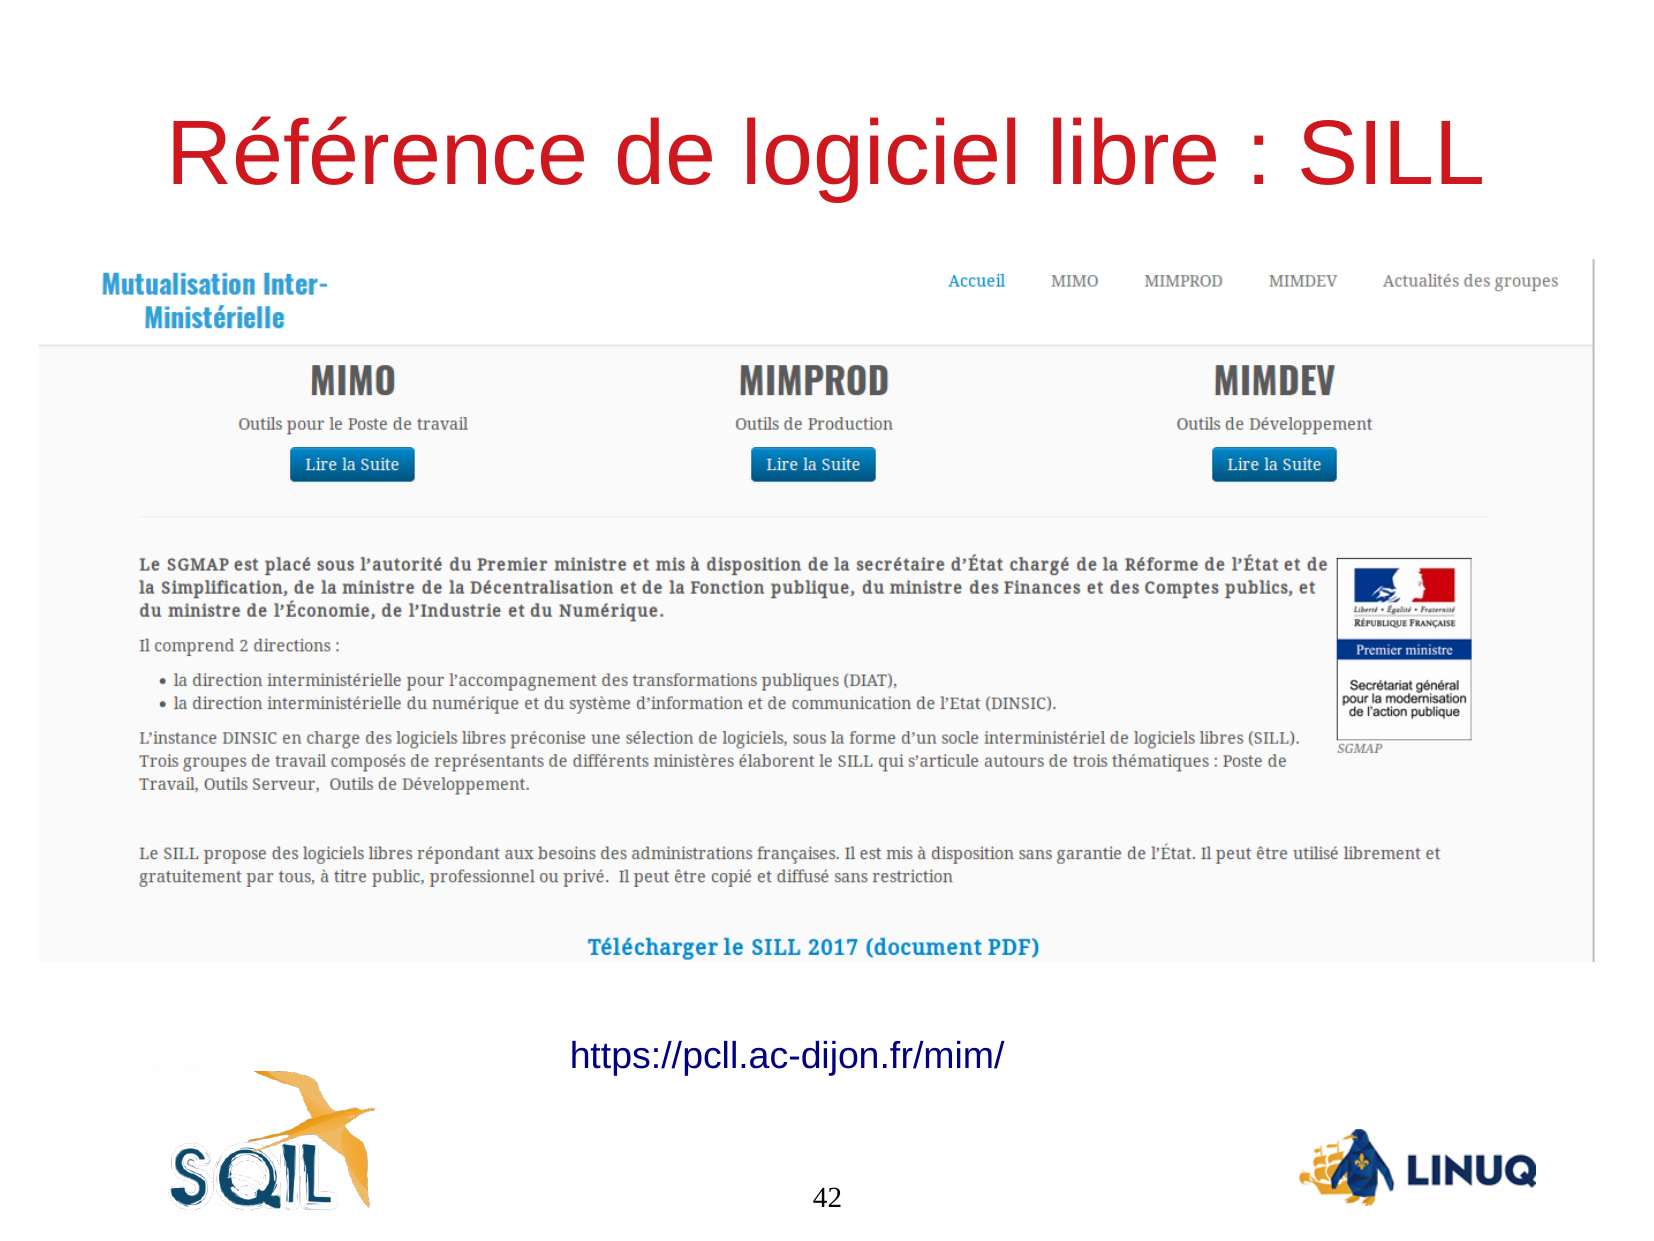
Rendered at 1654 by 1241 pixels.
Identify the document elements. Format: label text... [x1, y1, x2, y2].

text_box https://pcll.ac-dijon.fr/mim/ [519, 1027, 1031, 1084]
title Référence de logiciel libre : SILL [82, 49, 1571, 257]
picture [39, 259, 1595, 962]
picture [153, 1060, 390, 1220]
picture [1299, 1129, 1536, 1206]
